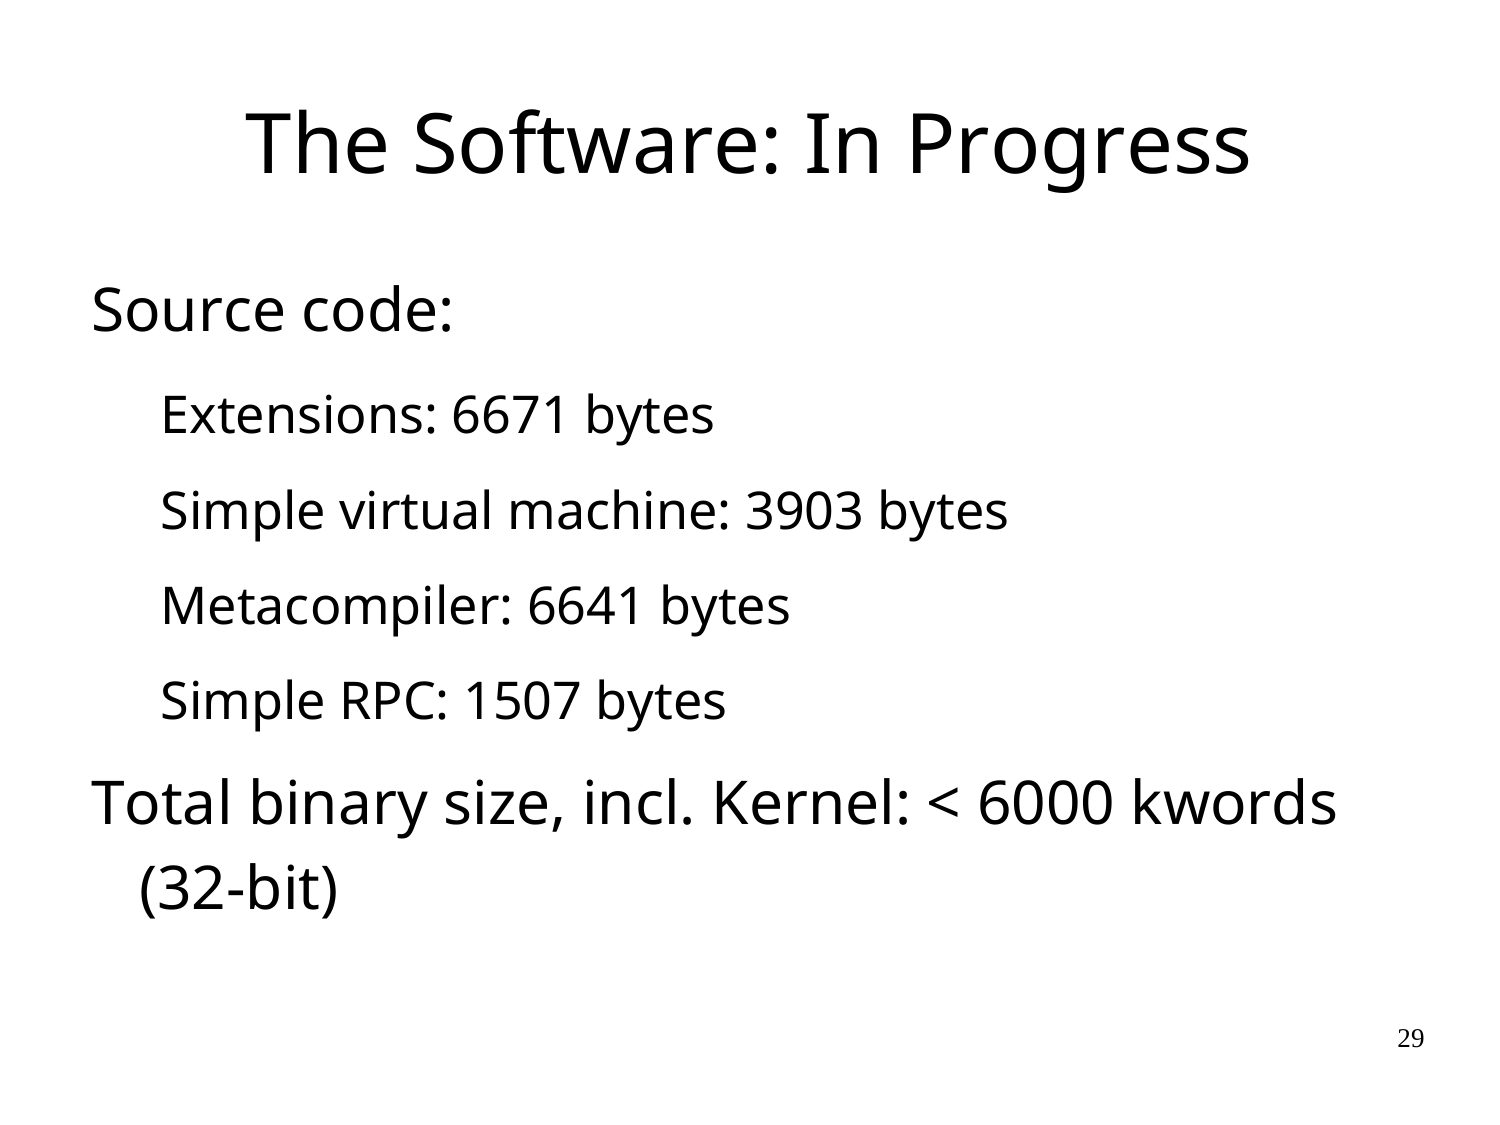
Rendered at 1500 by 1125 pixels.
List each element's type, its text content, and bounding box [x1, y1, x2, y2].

list Source code: Extensions: 6671 bytes Simple virtual machine: 3903 bytes Metacompiler: 6641 bytes Simple RPC: 1507 bytes Total binary size, incl. Kernel: < 6000 kwords (32-bit) [75, 263, 1426, 863]
title The Software: In Progress [75, 86, 1426, 191]
